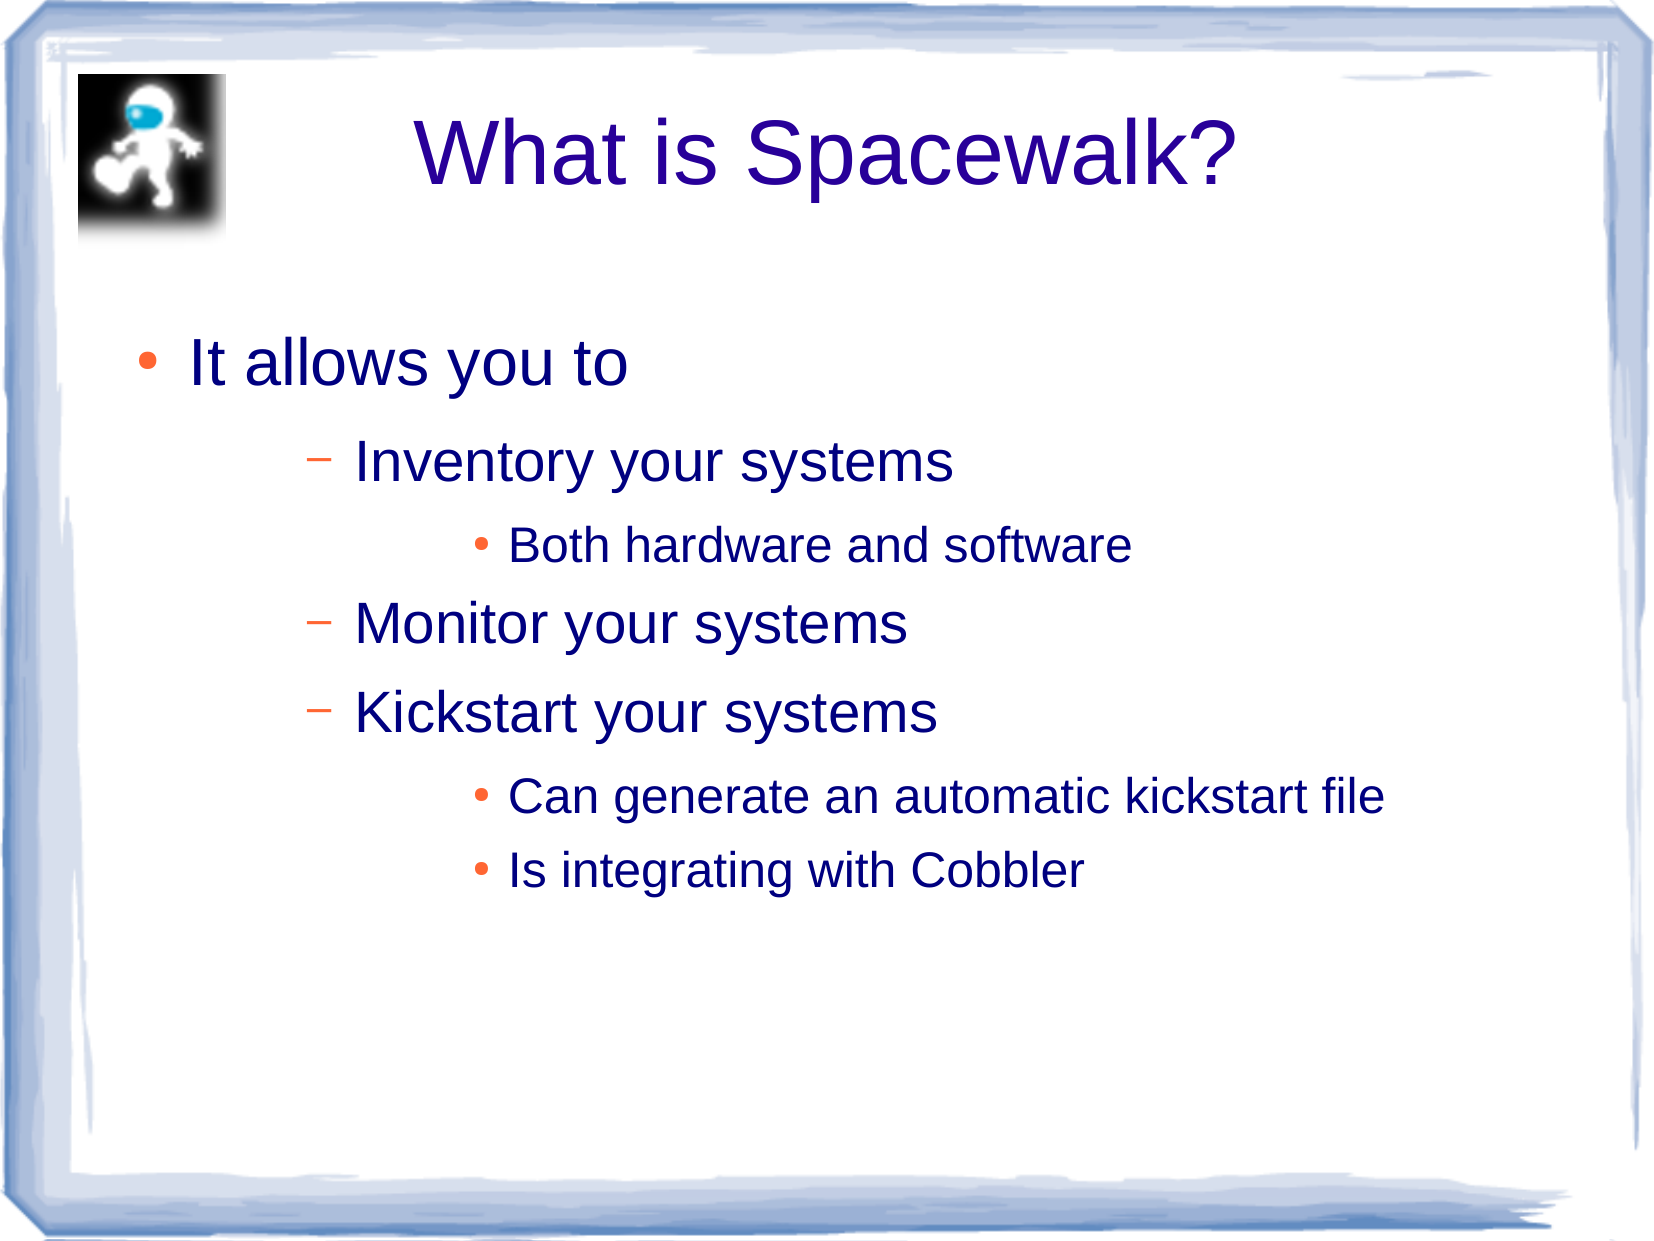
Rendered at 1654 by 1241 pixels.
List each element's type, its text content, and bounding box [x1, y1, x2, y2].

title What is Spacewalk? [82, 49, 1571, 257]
picture [0, 0, 1654, 1241]
list It allows you to Inventory your systems Both hardware and software Monitor your systems Kickstart your systems Can generate an automatic kickstart file Is integrating with Cobbler [118, 324, 1571, 1004]
